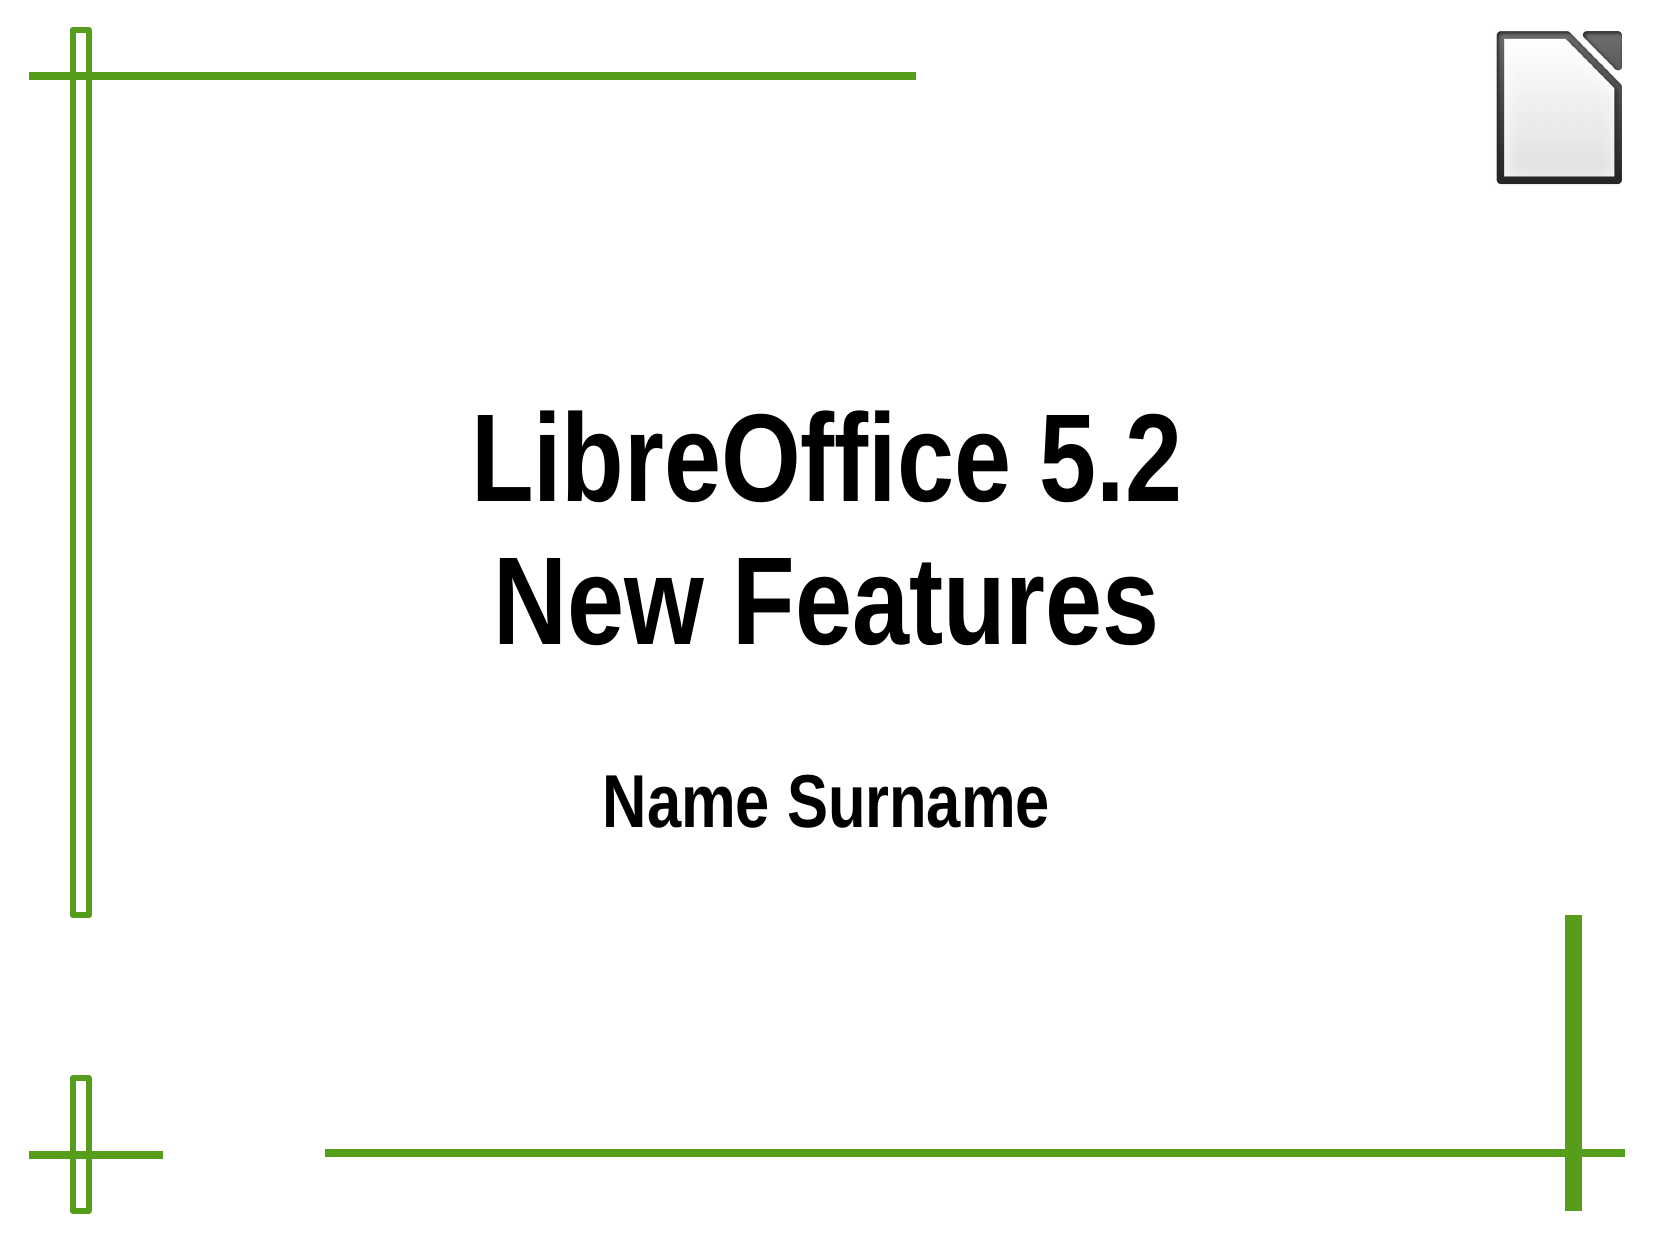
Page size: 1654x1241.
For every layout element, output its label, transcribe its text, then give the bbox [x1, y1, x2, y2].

picture [1494, 29, 1624, 186]
subtitle LibreOffice 5.2 New Features Name Surname [118, 118, 1536, 1111]
